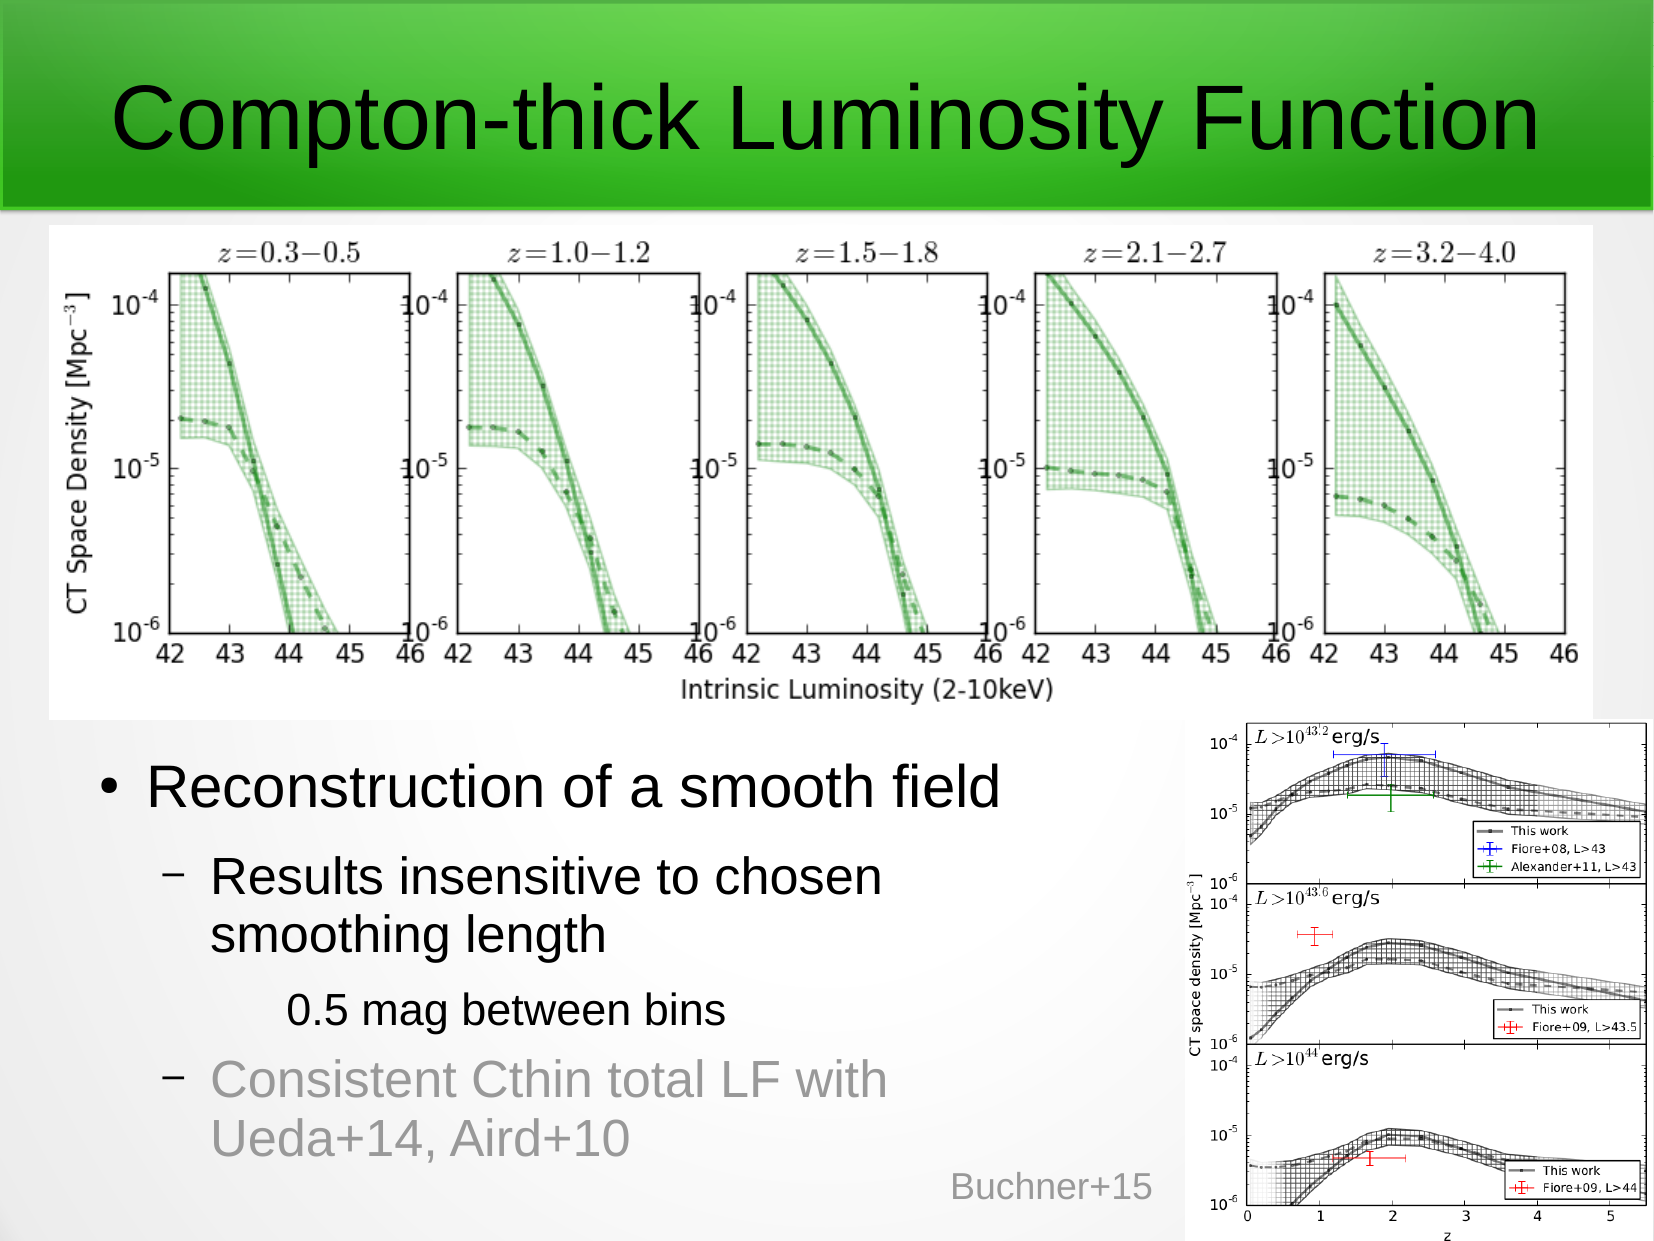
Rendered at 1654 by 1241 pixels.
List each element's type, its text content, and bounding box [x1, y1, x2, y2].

title Compton-thick Luminosity Function [82, 47, 1571, 189]
list Reconstruction of a smooth field Results insensitive to chosen smoothing length 0.5 mag between bins Consistent Cthin total LF with Ueda+14, Aird+10 [82, 753, 1185, 1171]
text_box Buchner+15 [900, 1158, 1168, 1216]
picture [49, 225, 1653, 1241]
